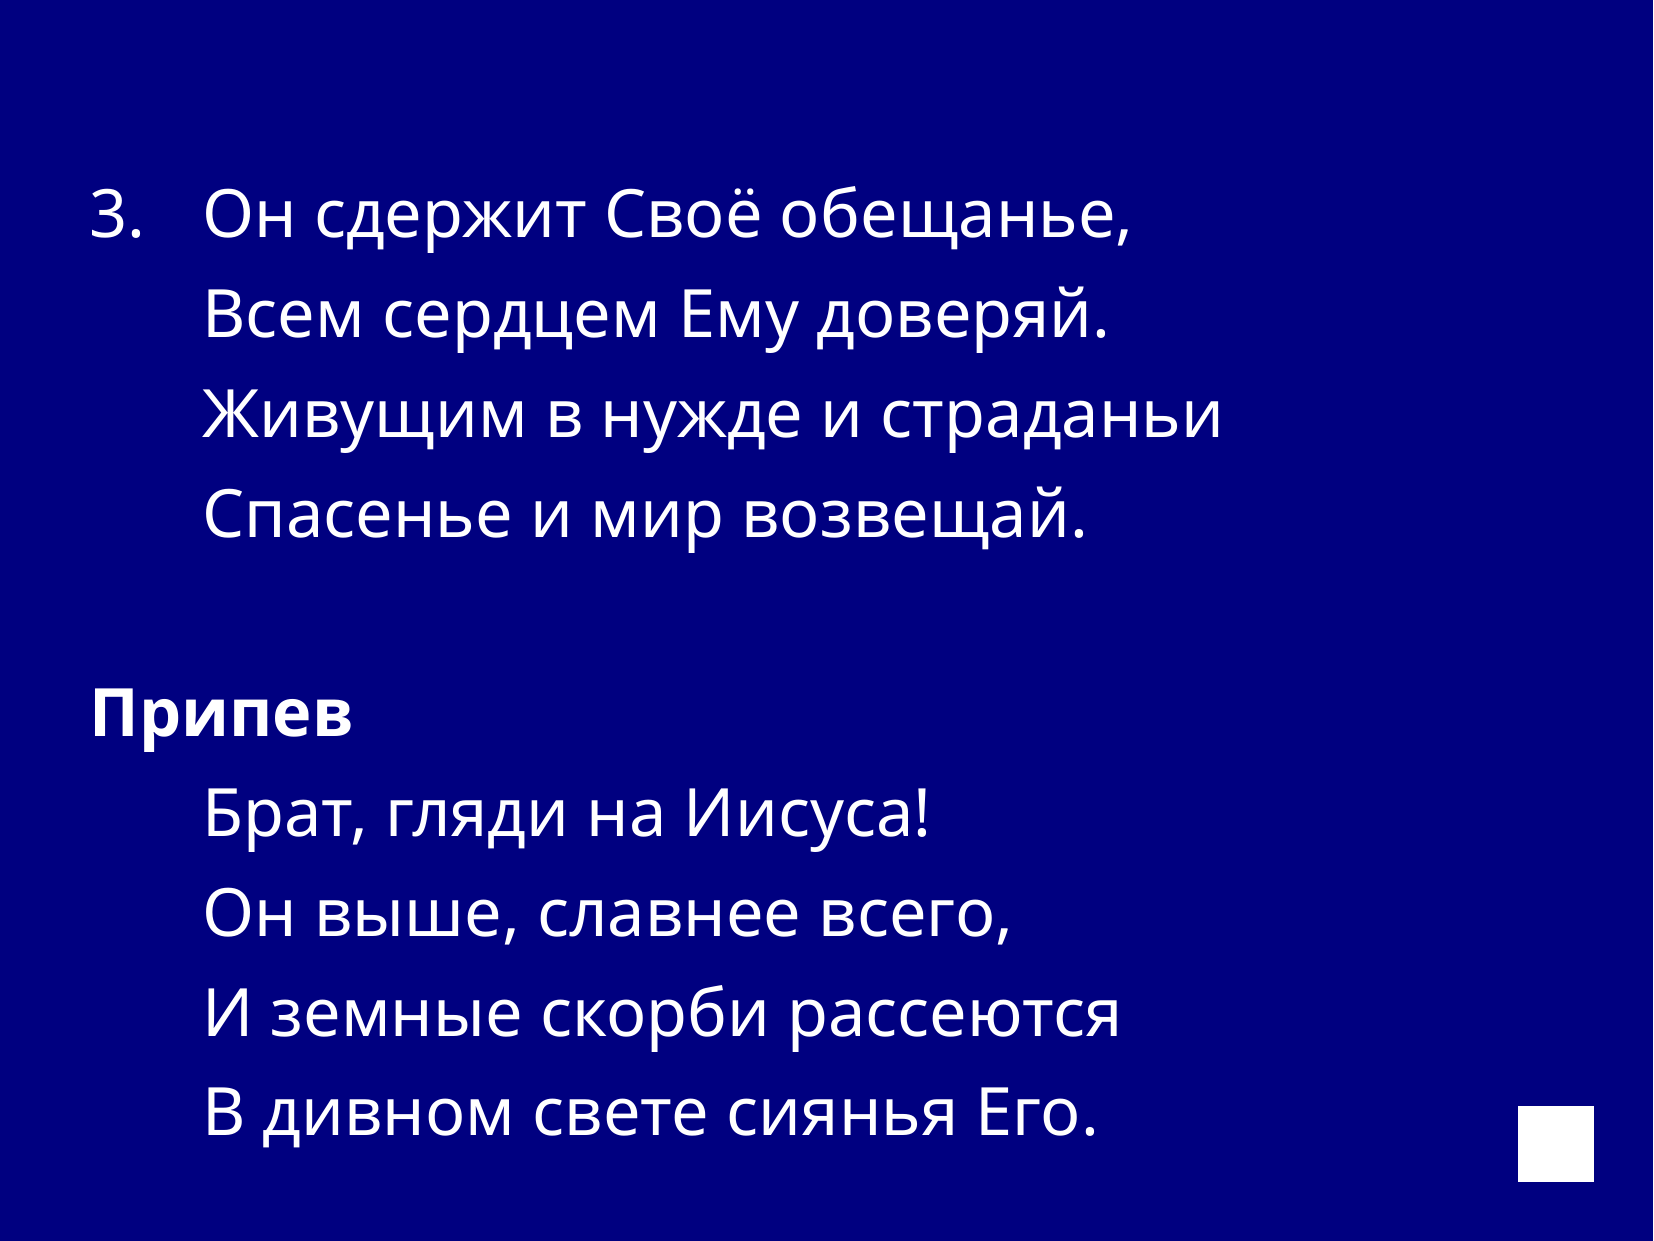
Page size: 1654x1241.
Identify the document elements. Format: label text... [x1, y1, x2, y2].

text_box 3. Он сдержит Своё обещанье, Всем сердцем Ему доверяй. Живущим в нужде и страданьи Спасенье и мир возвещай. Припев Брат, гляди на Иисуса! Он выше, славнее всего, И земные скорби рассеются В дивном свете сиянья Его. [75, 150, 1576, 1163]
text_box [1518, 1106, 1594, 1182]
